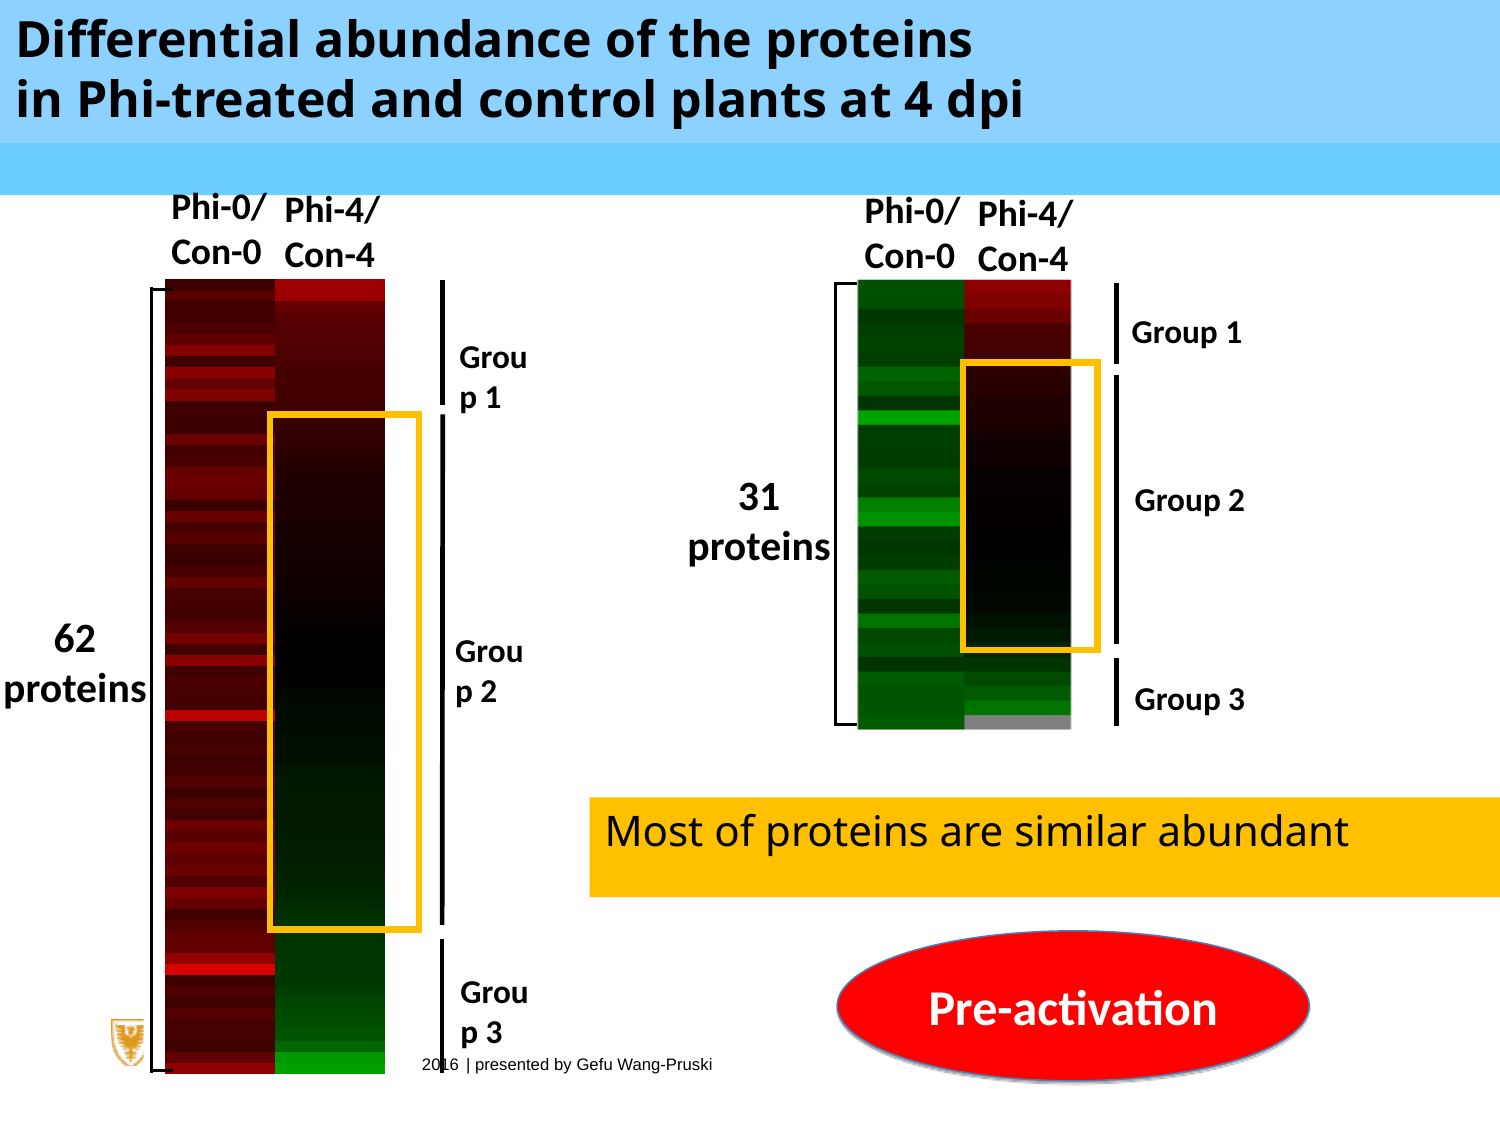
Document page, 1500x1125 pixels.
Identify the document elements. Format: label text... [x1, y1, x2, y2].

text_box Phi-4/ Con-4 [269, 177, 401, 284]
picture [837, 275, 849, 282]
title Differential abundance of the proteins in Phi-treated and control plants at 4 dpi [0, 0, 1500, 143]
picture [837, 275, 1098, 744]
text_box Phi-0/ Con-0 [156, 174, 284, 281]
text_box 62 proteins [0, 603, 163, 724]
text_box Group 2 [1119, 470, 1263, 526]
text_box [269, 414, 419, 930]
text_box Phi-4/ Con-4 [962, 181, 1094, 288]
text_box Phi-0/ Con-0 [849, 178, 977, 285]
text_box Group 2 [440, 622, 553, 659]
text_box Group 3 [1119, 669, 1263, 725]
text_box [962, 362, 1098, 651]
list Most of proteins are similar abundant [589, 797, 1500, 898]
text_box Group 1 [444, 327, 557, 365]
text_box Group 3 [445, 962, 558, 1000]
picture [143, 279, 419, 1074]
text_box 31 proteins [671, 460, 847, 577]
text_box Group 1 [1116, 302, 1260, 358]
text_box Pre-activation [837, 930, 1310, 1081]
